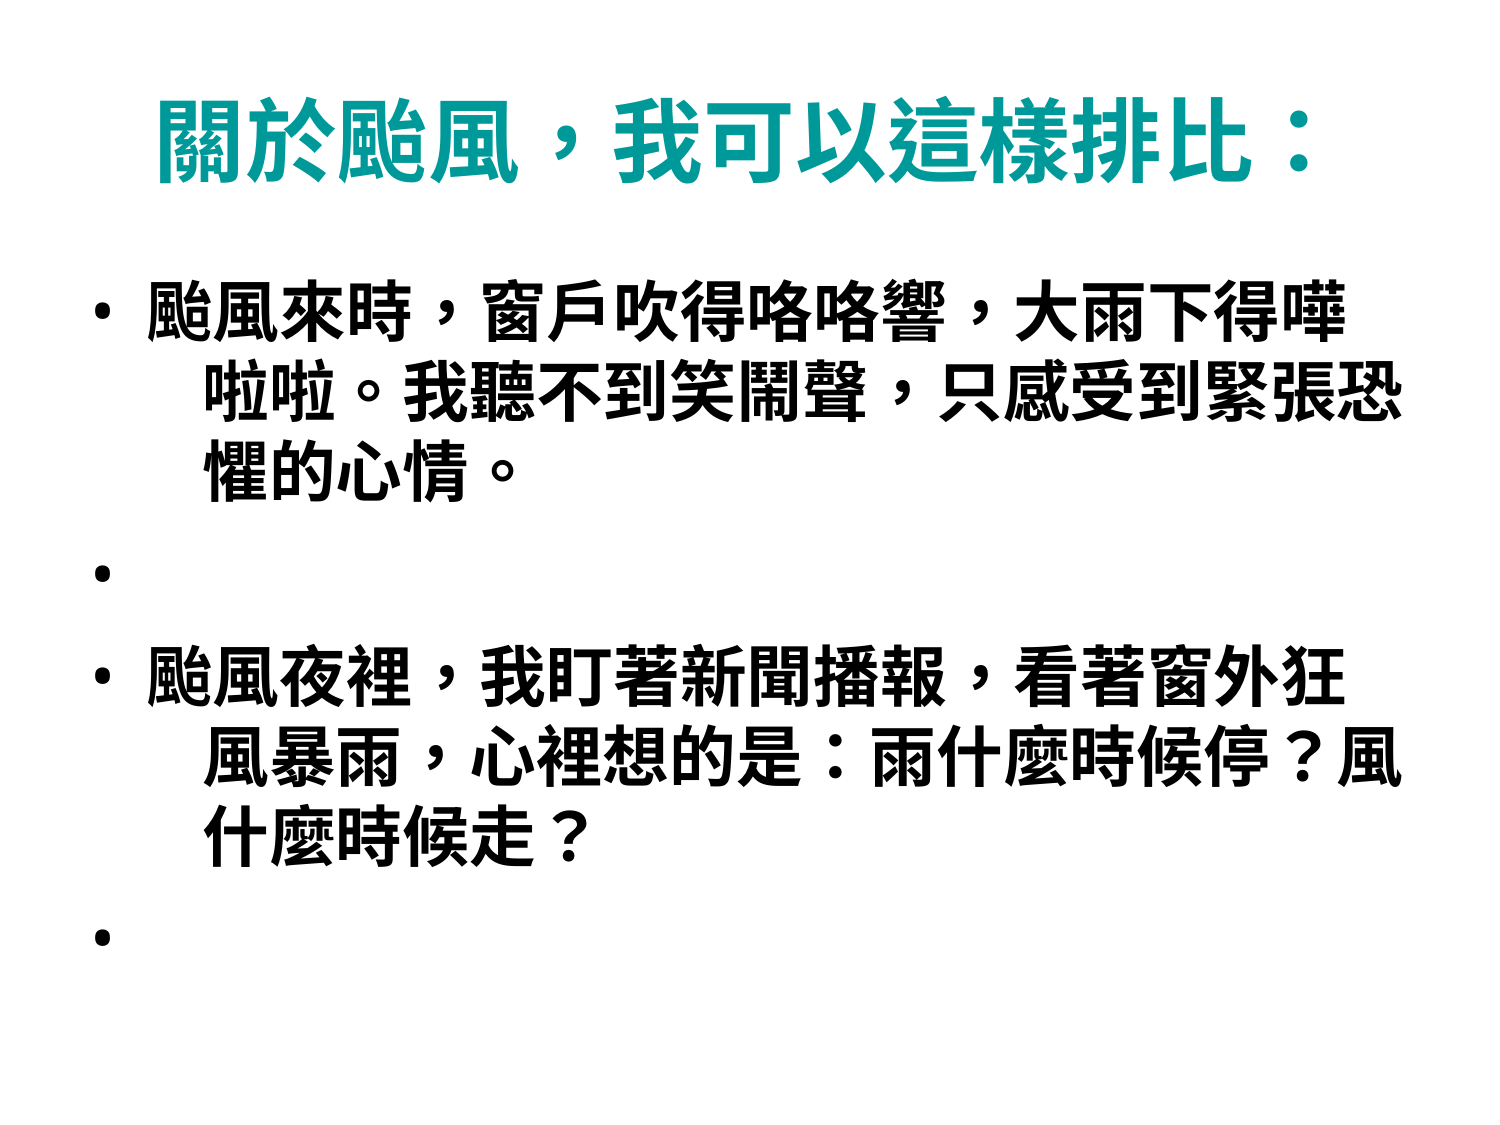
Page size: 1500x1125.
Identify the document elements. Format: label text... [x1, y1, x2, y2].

list 颱風來時，窗戶吹得咯咯響，大雨下得嘩啦啦。我聽不到笑鬧聲，只感受到緊張恐懼的心情。 颱風夜裡，我盯著新聞播報，看著窗外狂風暴雨，心裡想的是：雨什麼時候停？風什麼時候走？ [75, 262, 1426, 1005]
title 關於颱風，我可以這樣排比： [75, 45, 1426, 233]
